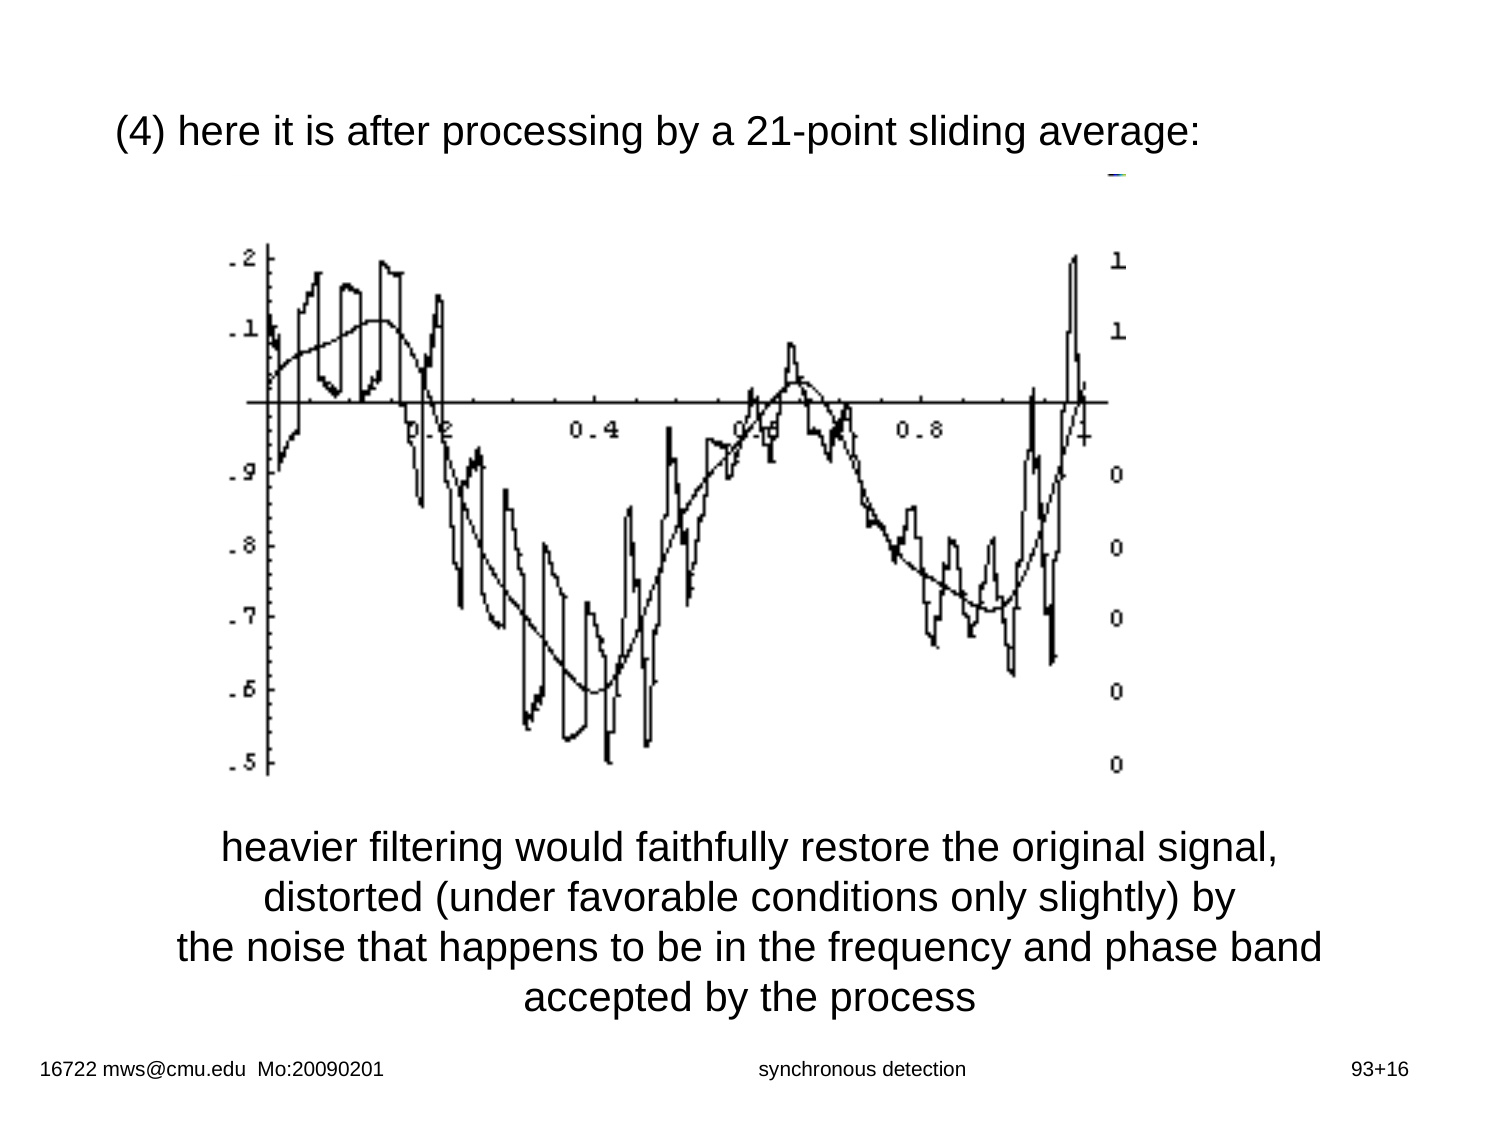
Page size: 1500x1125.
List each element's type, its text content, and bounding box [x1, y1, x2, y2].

picture [225, 174, 1126, 812]
list (4) here it is after processing by a 21-point sliding average: [99, 99, 1375, 188]
text_box heavier filtering would faithfully restore the original signal, distorted (under favorable conditions only slightly) by the noise that happens to be in the frequency and phase band accepted by the process [50, 812, 1450, 1025]
